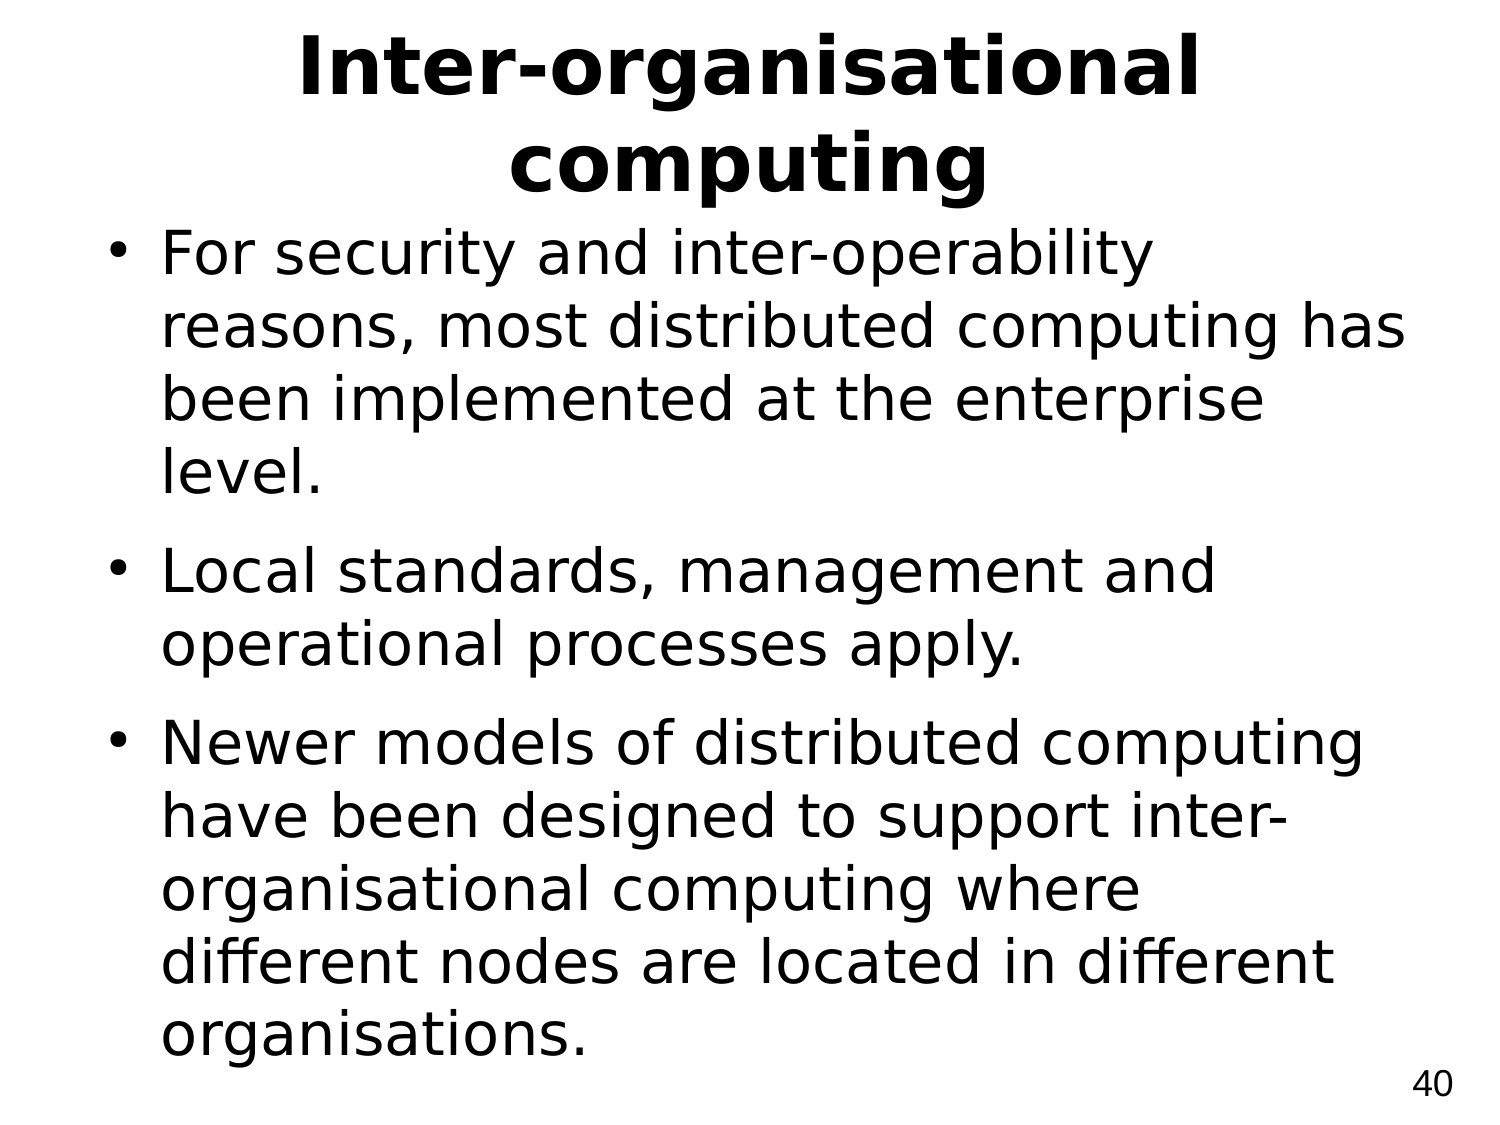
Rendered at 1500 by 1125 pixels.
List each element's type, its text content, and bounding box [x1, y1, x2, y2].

list For security and inter-operability reasons, most distributed computing has been implemented at the enterprise level. Local standards, management and operational processes apply. Newer models of distributed computing have been designed to support inter-organisational computing where different nodes are located in different organisations. [75, 206, 1425, 1093]
title Inter-organisational computing [75, 44, 1425, 177]
